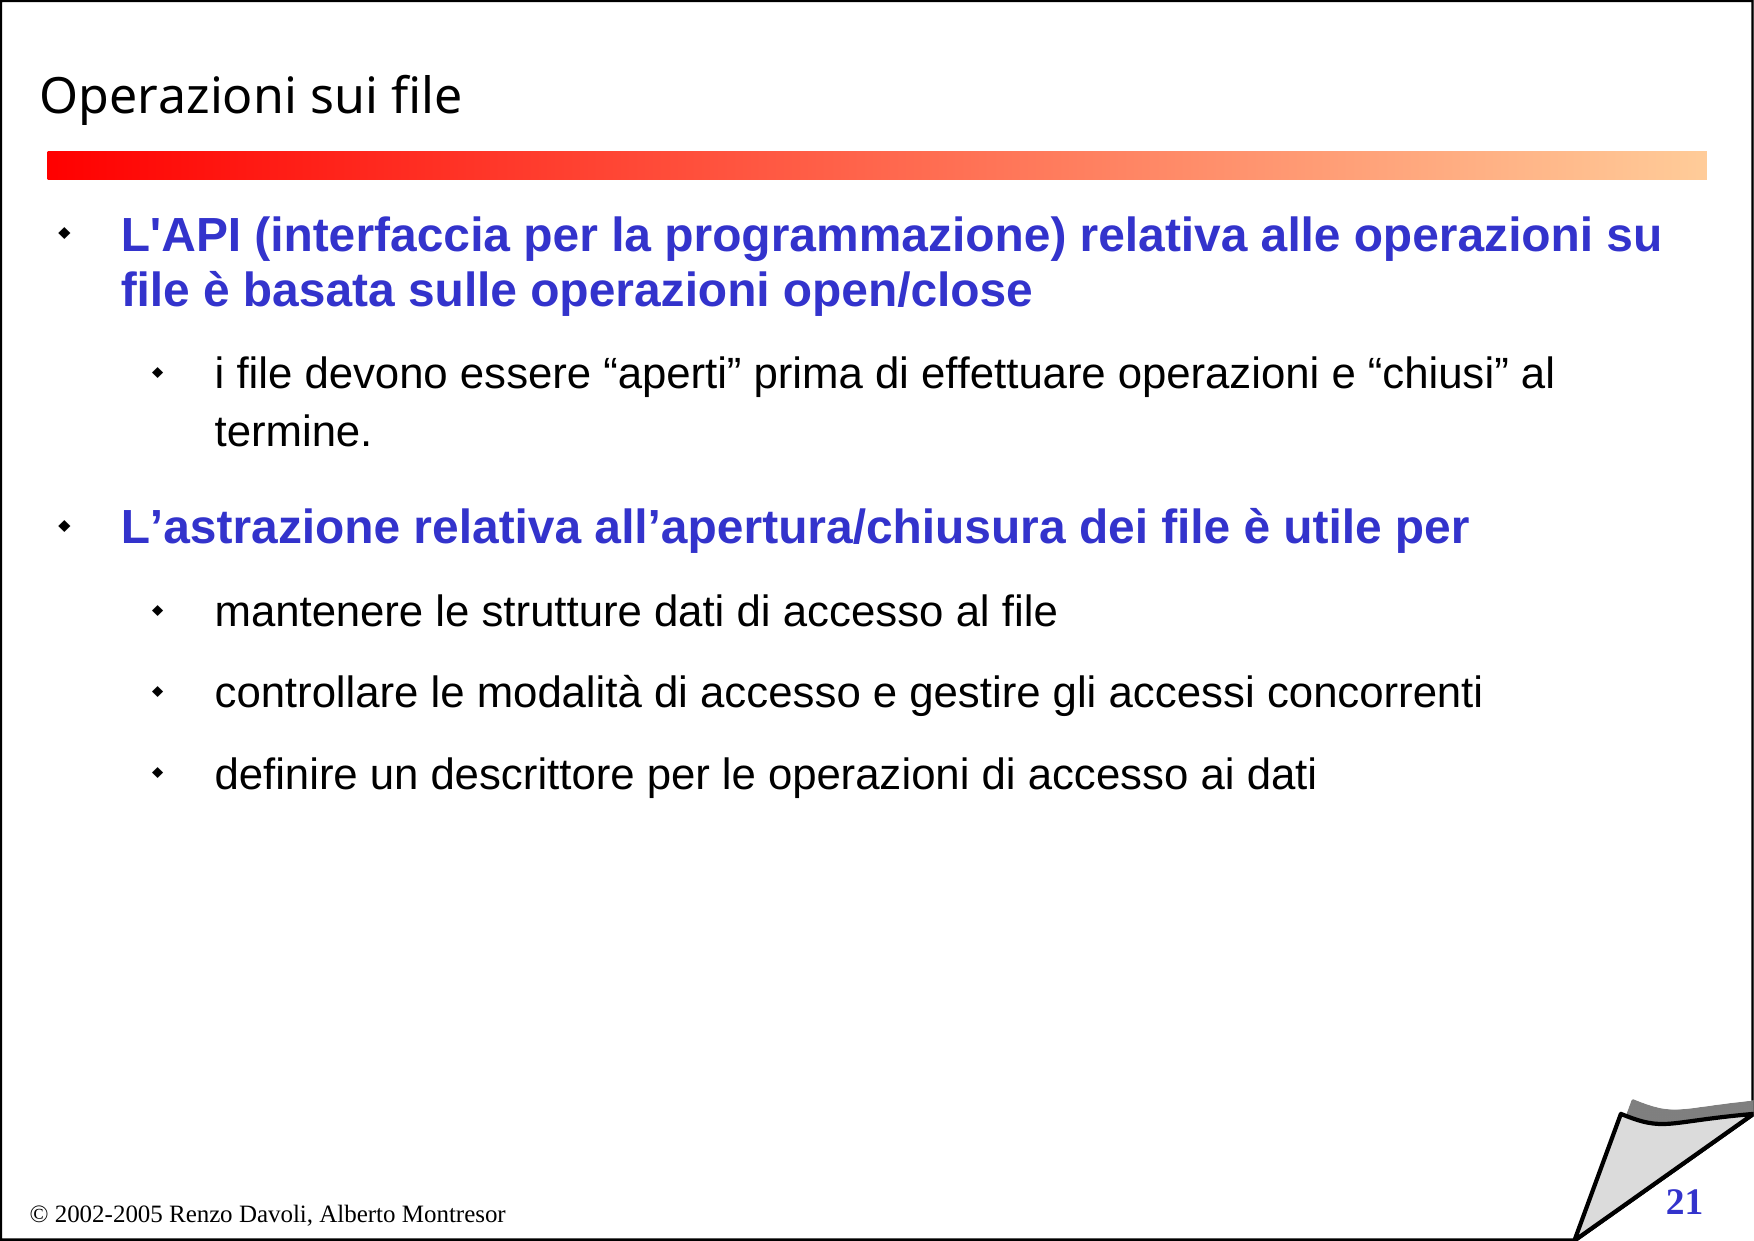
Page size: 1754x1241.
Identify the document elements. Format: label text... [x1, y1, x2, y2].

list L'API (interfaccia per la programmazione) relativa alle operazioni su file è basata sulle operazioni open/close i file devono essere “aperti” prima di effettuare operazioni e “chiusi” al termine. L’astrazione relativa all’apertura/chiusura dei file è utile per mantenere le strutture dati di accesso al file controllare le modalità di accesso e gestire gli accessi concorrenti definire un descrittore per le operazioni di accesso ai dati [58, 206, 1695, 982]
text_box 9 [1469, 152, 1474, 179]
title Operazioni sui file [40, 49, 1713, 144]
